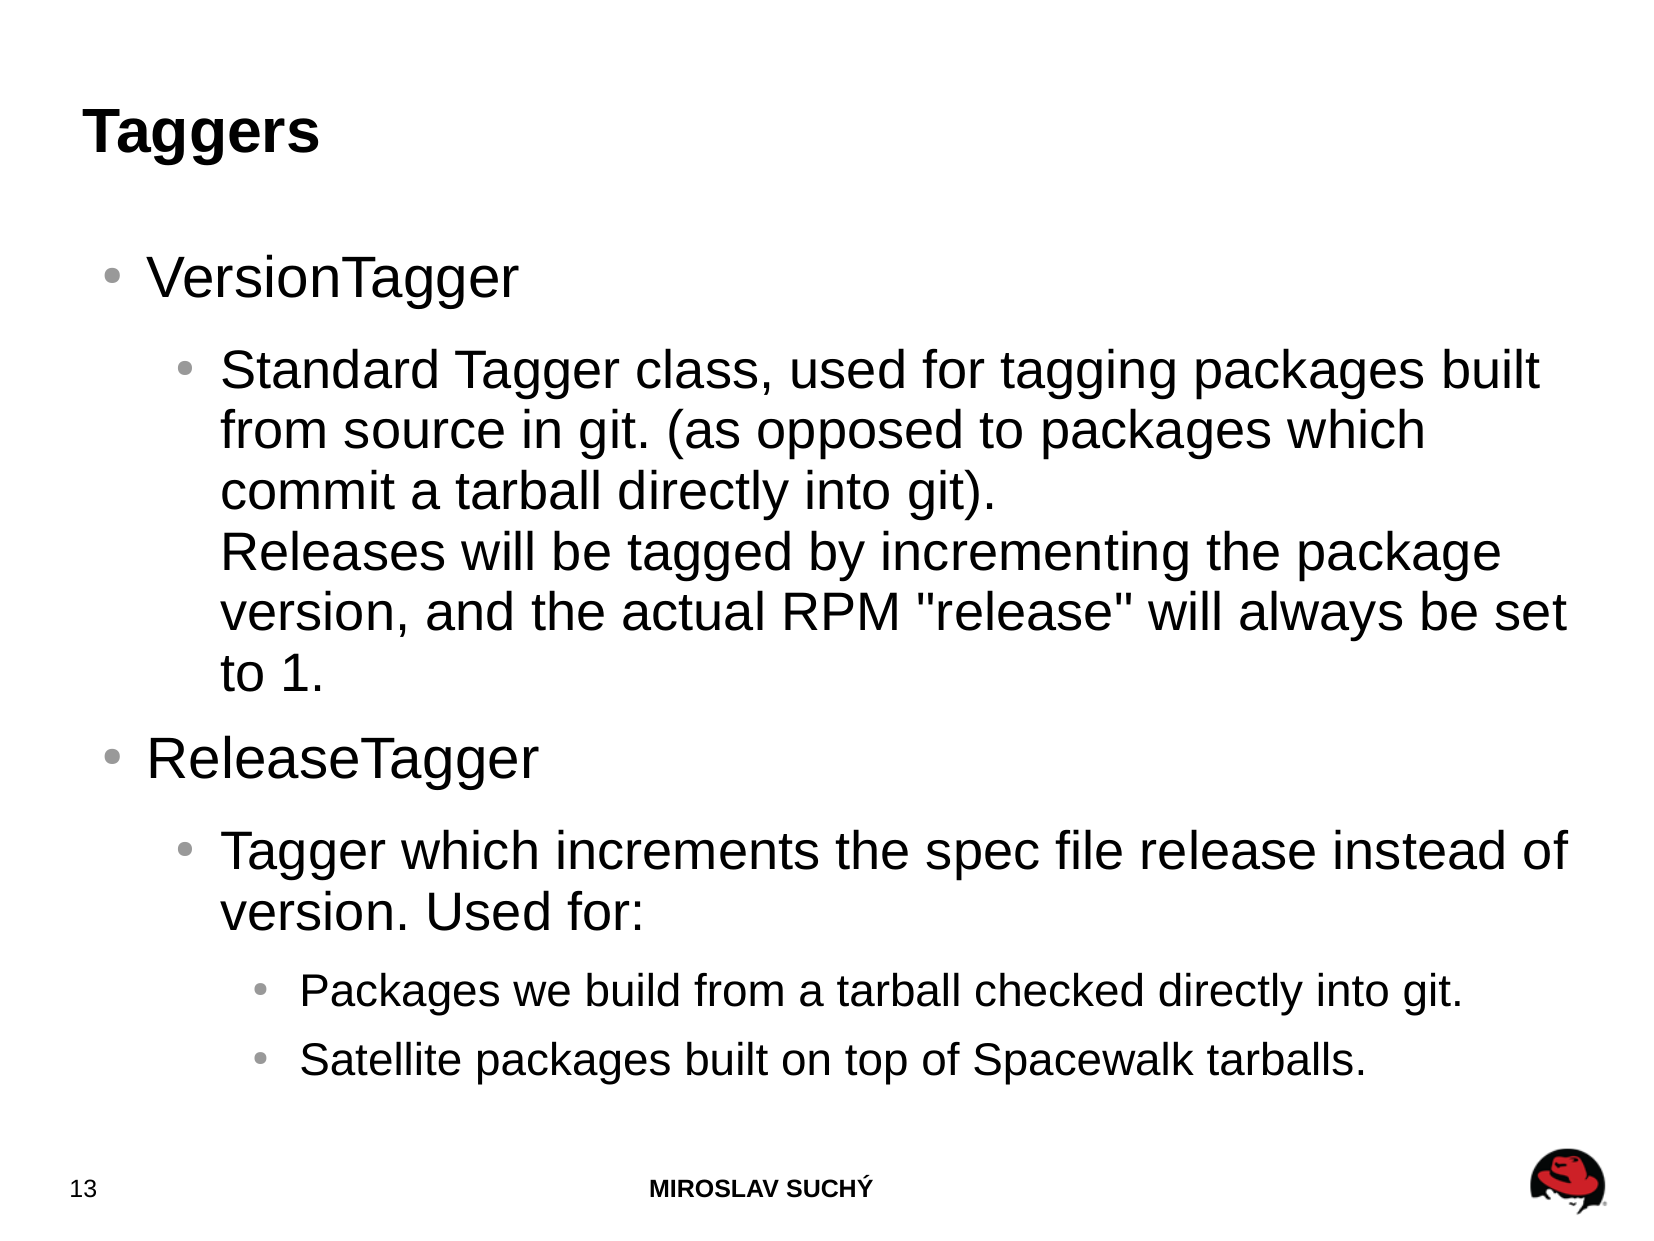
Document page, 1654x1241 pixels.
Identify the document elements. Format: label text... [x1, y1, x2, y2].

list VersionTagger Standard Tagger class, used for tagging packages built from source in git. (as opposed to packages which commit a tarball directly into git). Releases will be tagged by incrementing the package version, and the actual RPM "release" will always be set to 1. ReleaseTagger Tagger which increments the spec file release instead of version. Used for: Packages we build from a tarball checked directly into git. Satellite packages built on top of Spacewalk tarballs. [86, 244, 1576, 1086]
title Taggers [82, 45, 1571, 218]
picture [1529, 1146, 1613, 1224]
